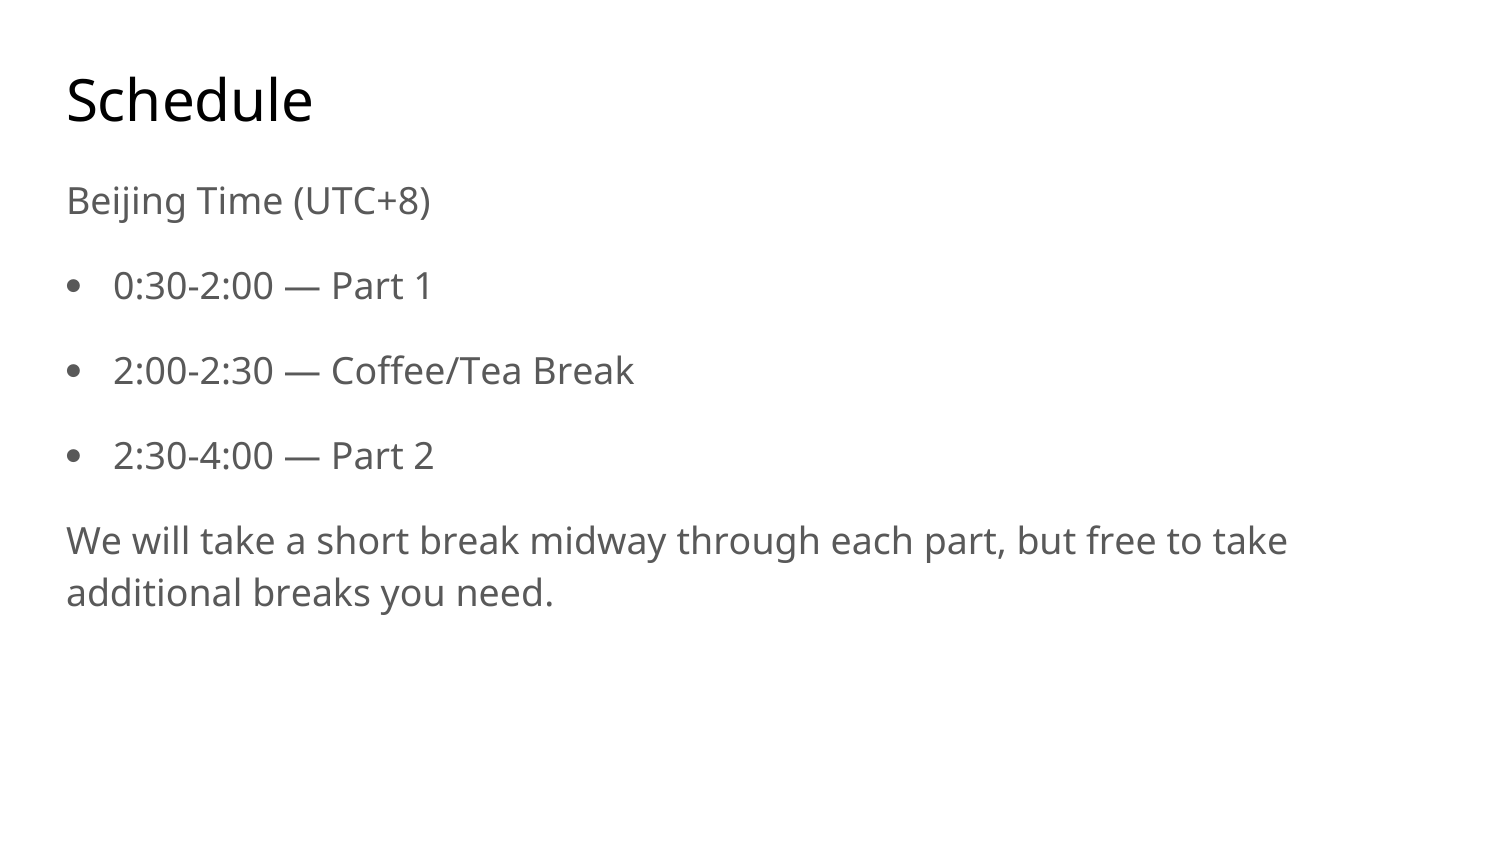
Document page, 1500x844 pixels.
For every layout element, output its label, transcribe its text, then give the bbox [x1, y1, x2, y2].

title Schedule [51, 48, 1449, 142]
list Beijing Time (UTC+8) 0:30-2:00 — Part 1 2:00-2:30 — Coffee/Tea Break 2:30-4:00 — Part 2 We will take a short break midway through each part, but free to take additional breaks you need. [51, 155, 1354, 750]
